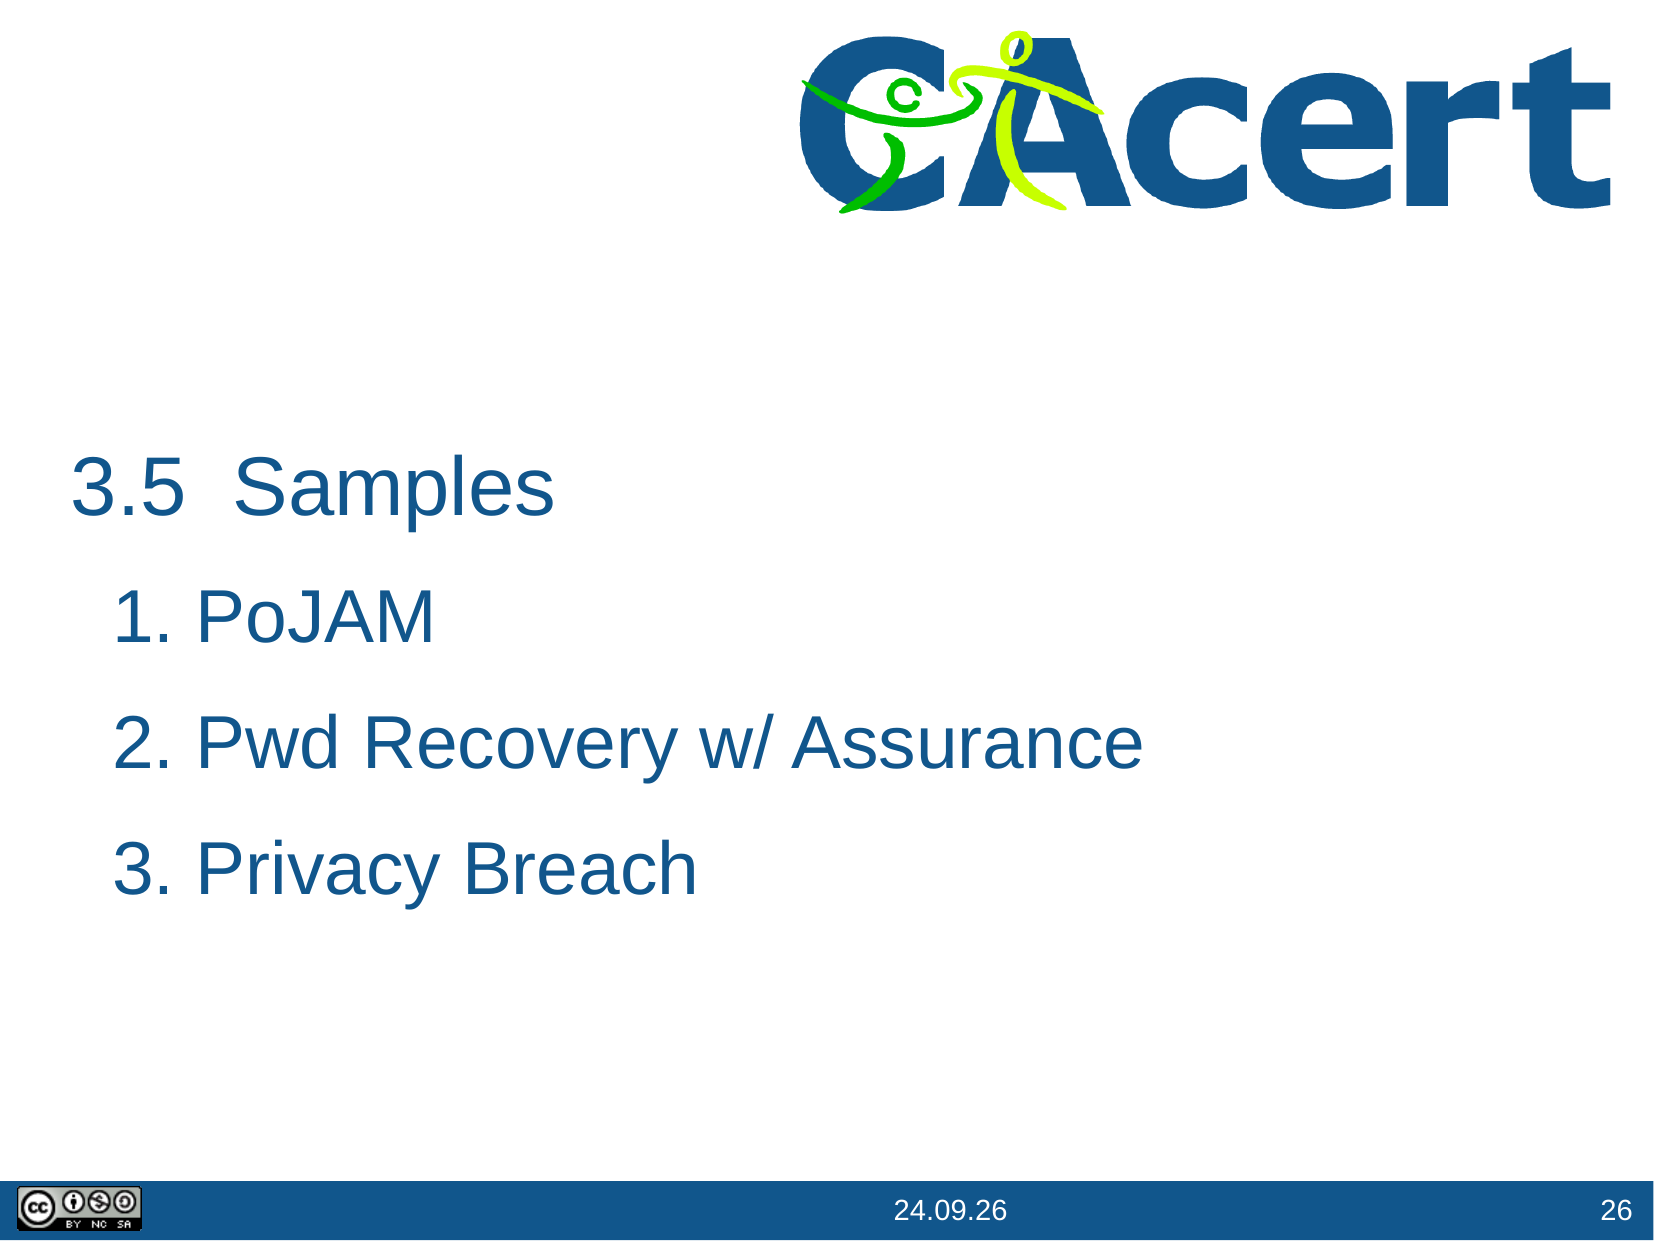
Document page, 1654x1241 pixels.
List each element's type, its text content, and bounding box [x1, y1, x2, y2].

picture [797, 27, 1613, 215]
picture [17, 1186, 142, 1231]
title 3.5 Samples 1. PoJAM 2. Pwd Recovery w/ Assurance 3. Privacy Breach [70, 265, 1560, 1123]
